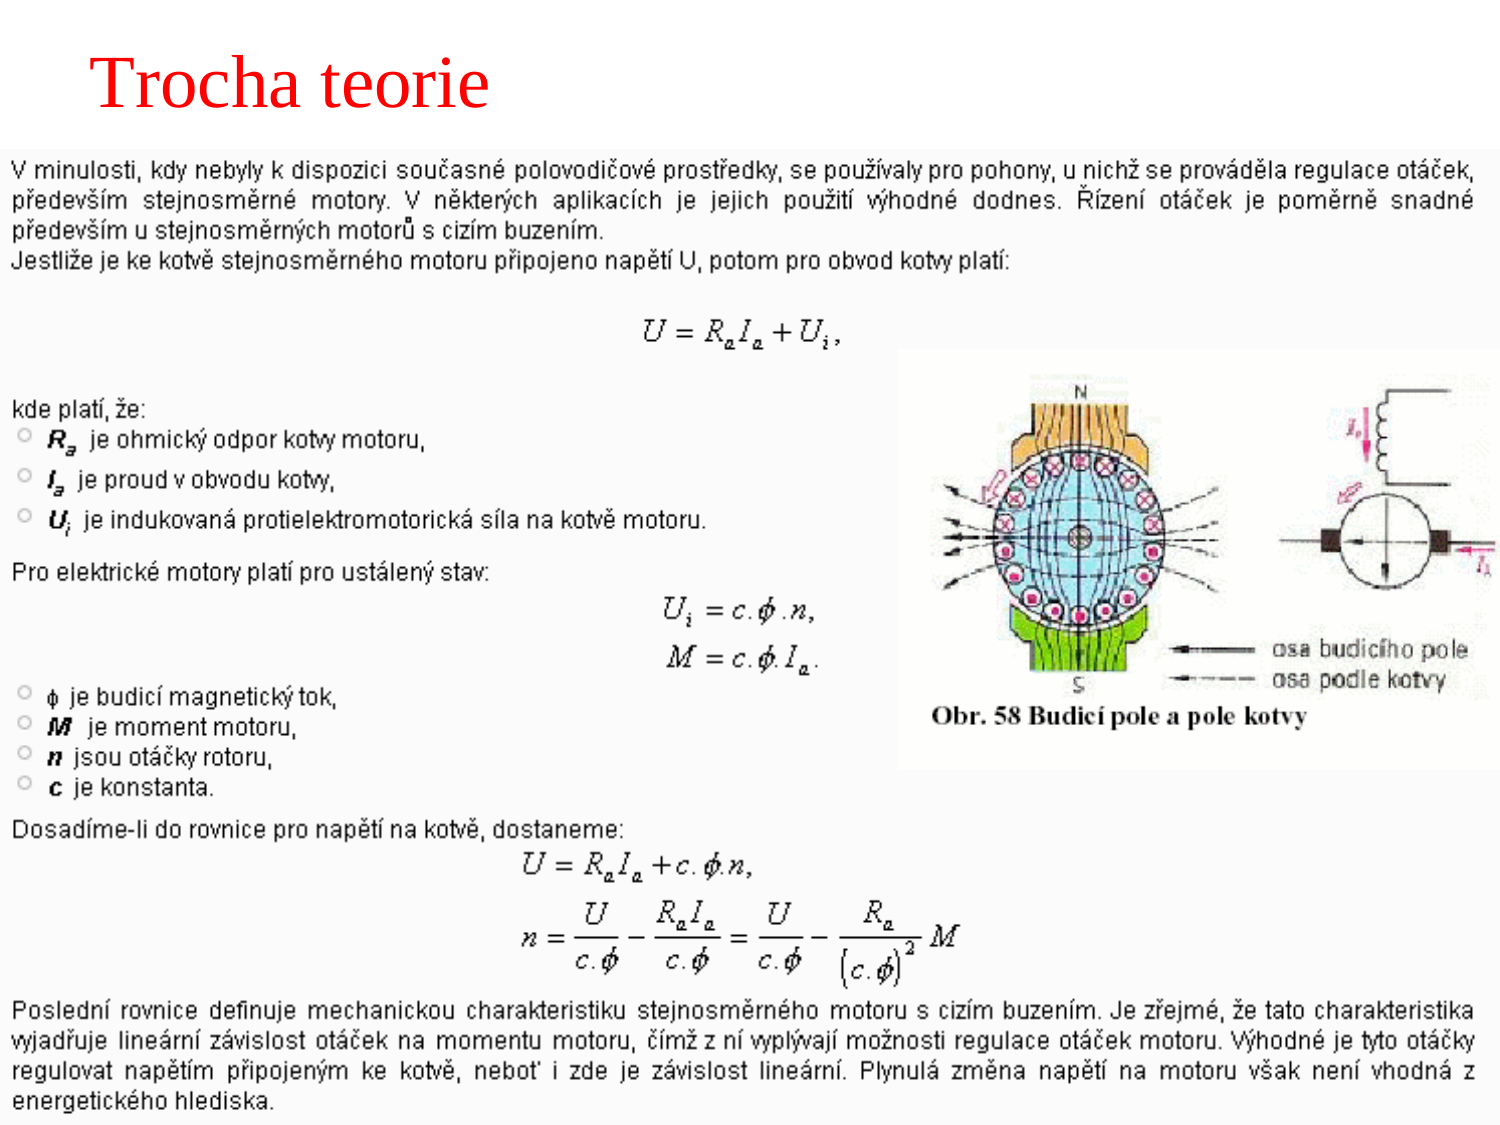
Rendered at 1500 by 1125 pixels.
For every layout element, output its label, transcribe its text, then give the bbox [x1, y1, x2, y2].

picture [0, 149, 1500, 1125]
text_box Trocha teorie [74, 24, 1375, 131]
